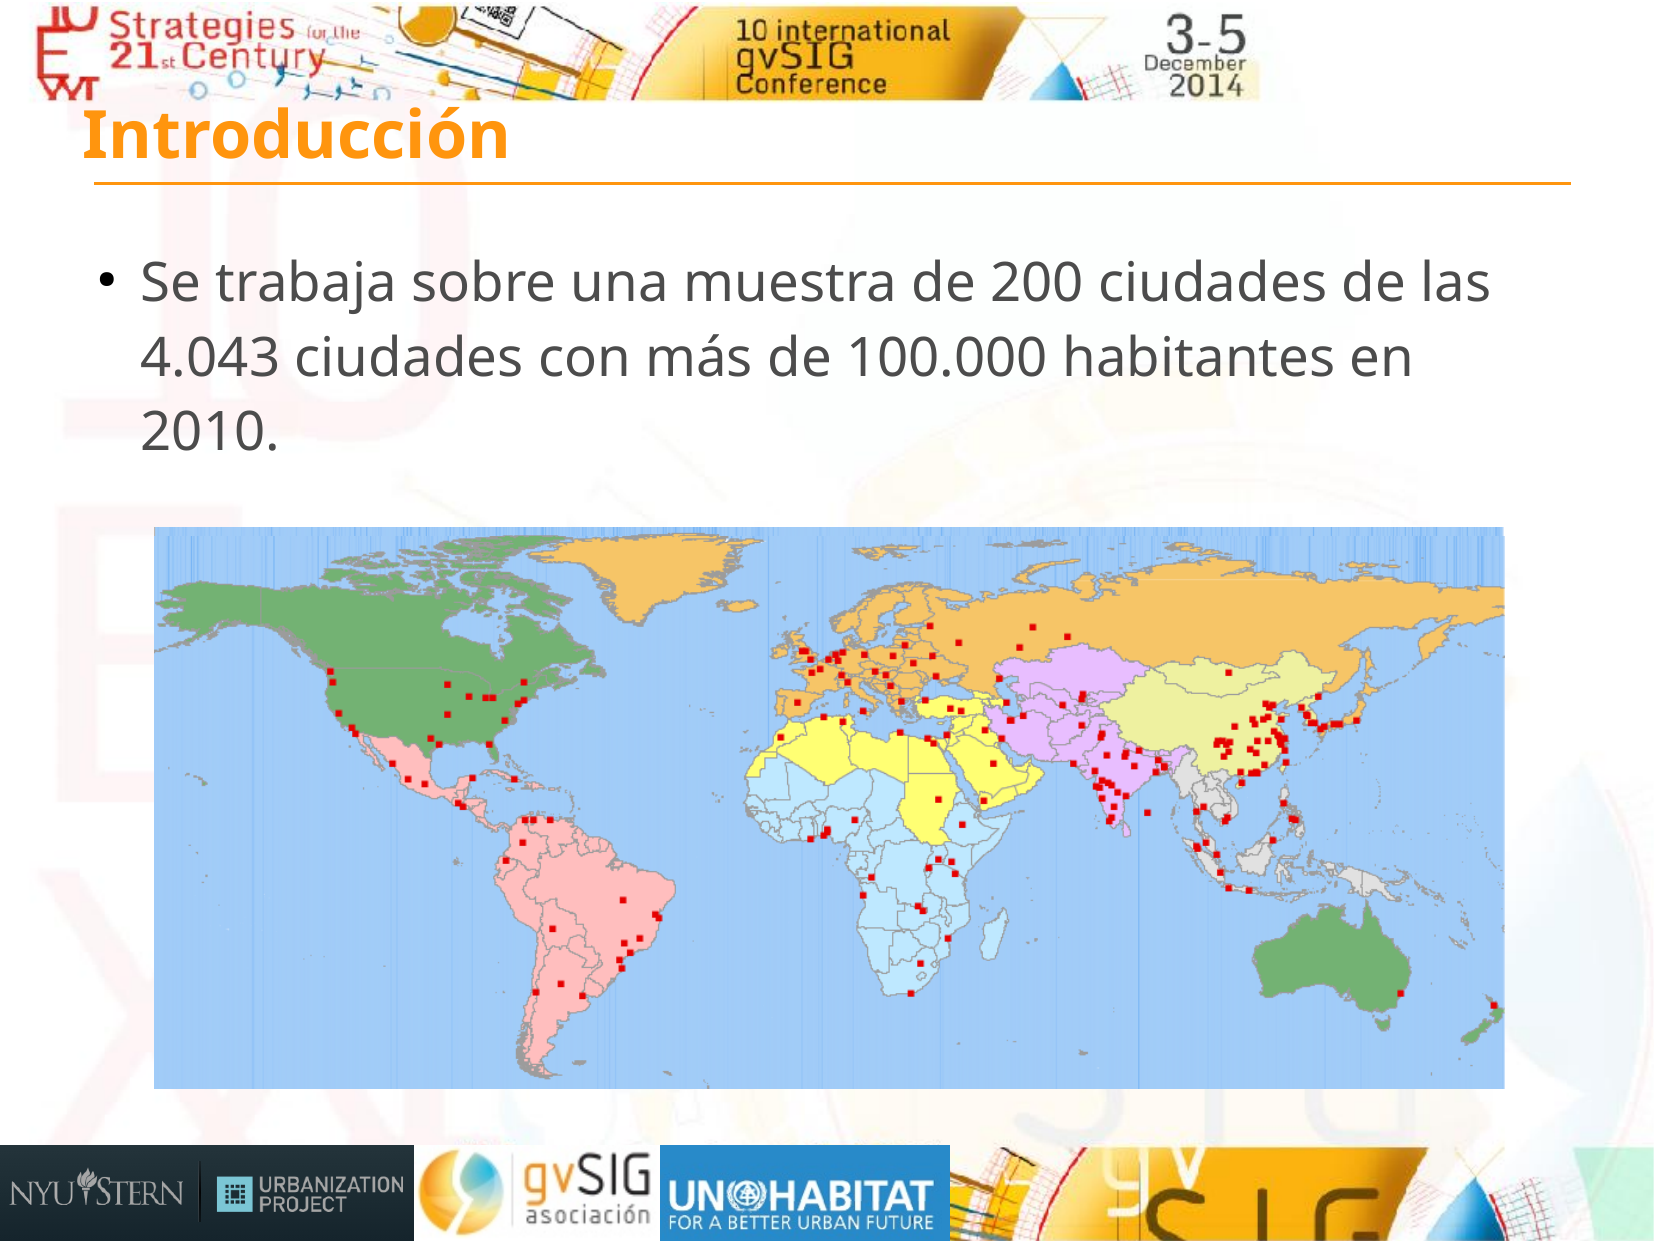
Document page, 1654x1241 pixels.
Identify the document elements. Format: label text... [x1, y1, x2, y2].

list Se trabaja sobre una muestra de 200 ciudades de las 4.043 ciudades con más de 100.000 habitantes en 2010. [82, 242, 1565, 467]
title Introducción [82, 88, 1571, 178]
picture [0, 2, 1654, 1241]
